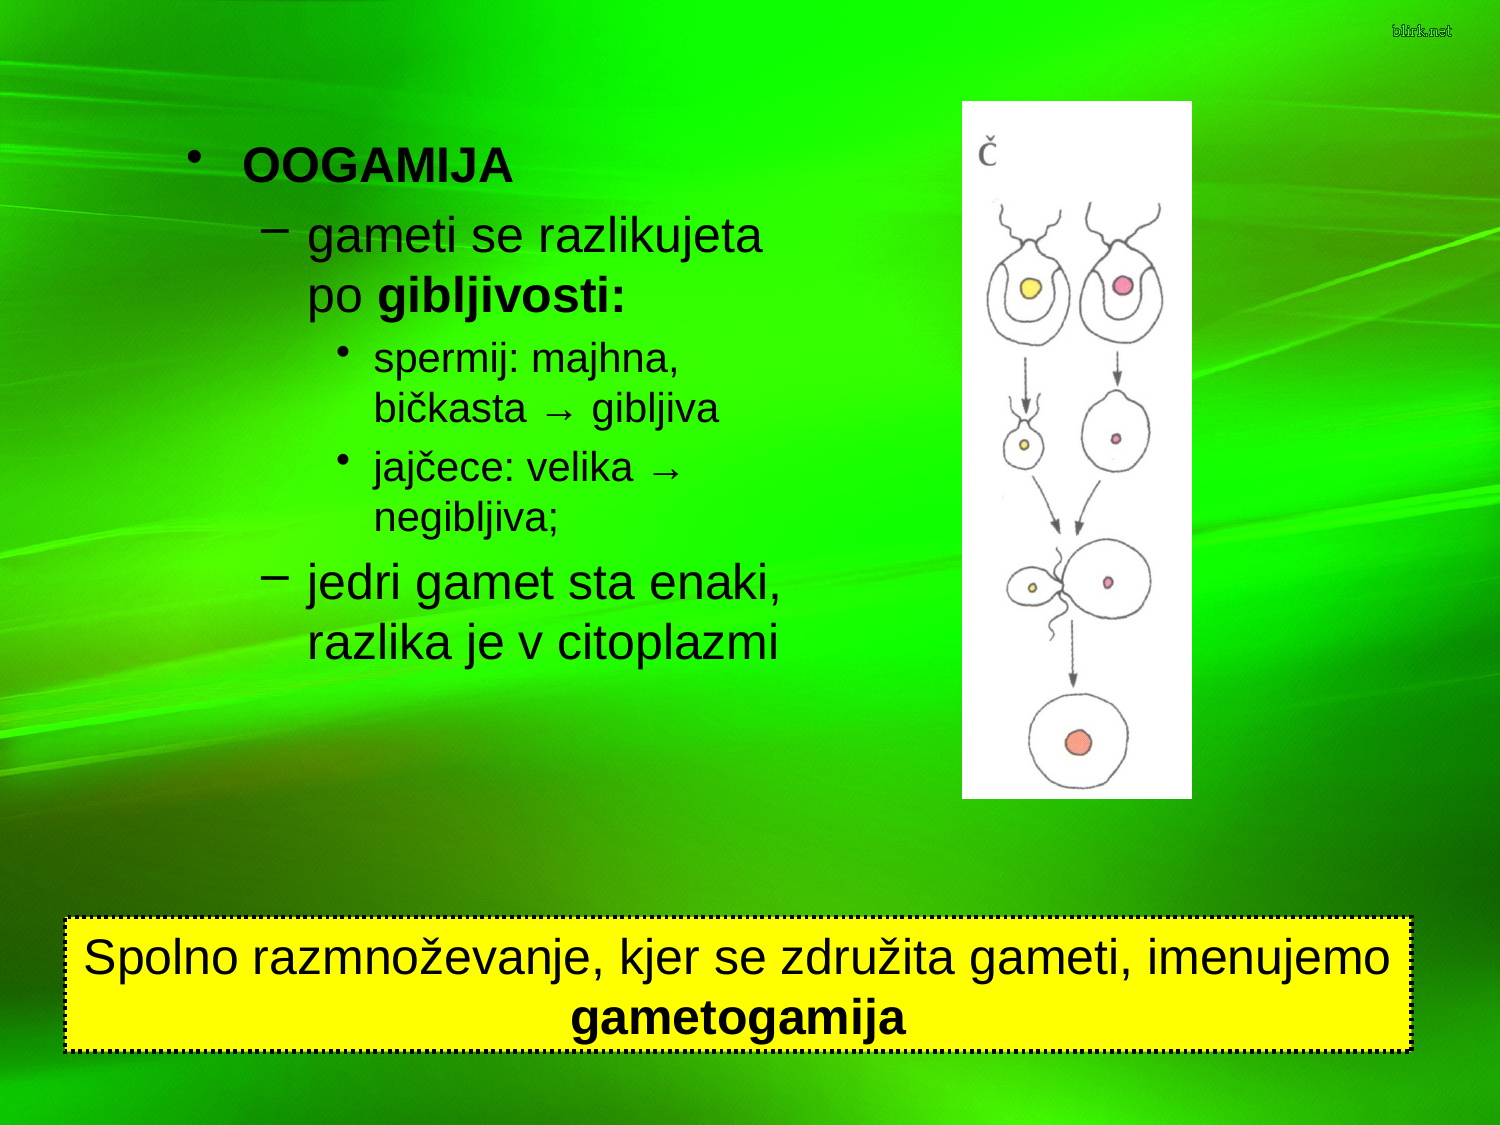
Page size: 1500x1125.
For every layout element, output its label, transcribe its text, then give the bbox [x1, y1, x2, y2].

list OOGAMIJA gameti se razlikujeta po gibljivosti: spermij: majhna, bičkasta → gibljiva jajčece: velika → negibljiva; jedri gamet sta enaki, razlika je v citoplazmi [171, 125, 834, 799]
text_box Spolno razmnoževanje, kjer se združita gameti, imenujemo gametogamija [64, 916, 1412, 1052]
picture [0, 0, 1500, 1125]
